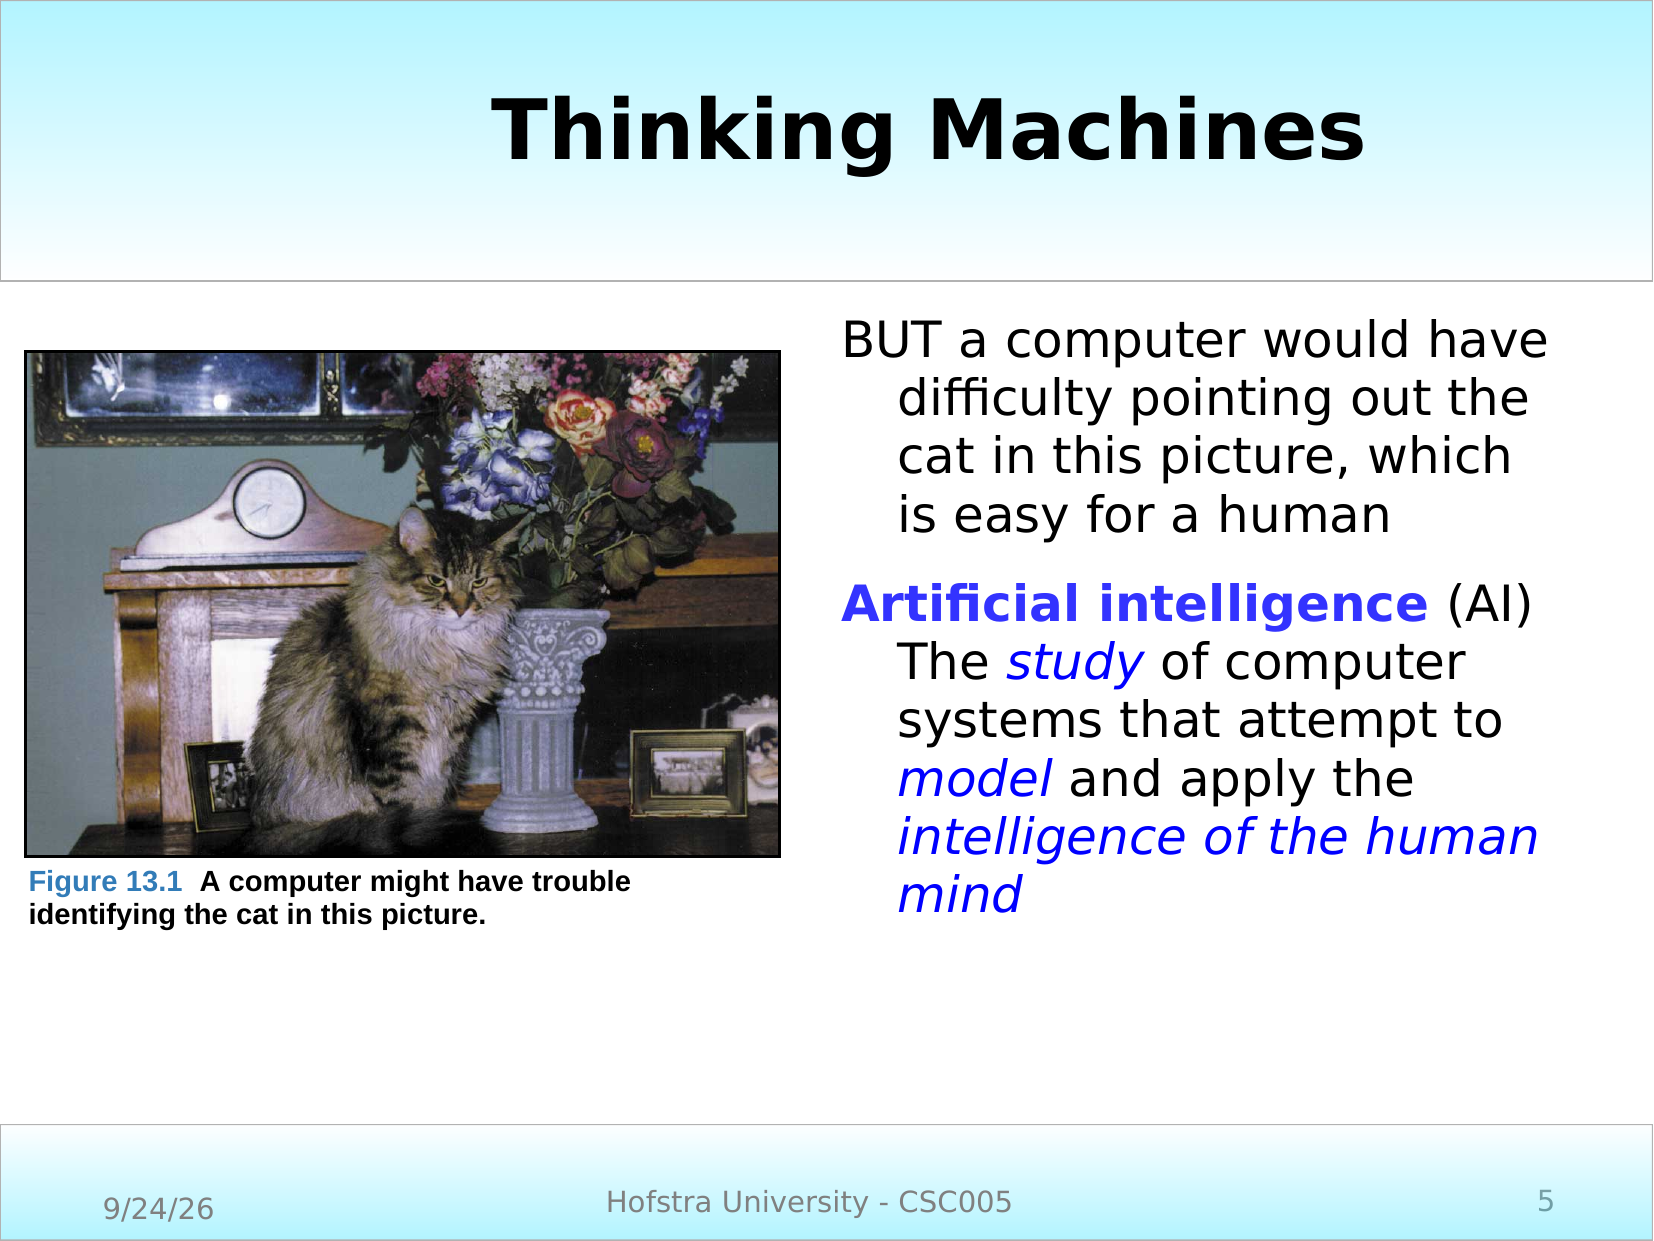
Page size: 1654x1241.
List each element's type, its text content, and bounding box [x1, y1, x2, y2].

picture [27, 352, 779, 855]
title Thinking Machines [247, 27, 1612, 235]
list BUT a computer would have difficulty pointing out the cat in this picture, which is easy for a human Artificial intelligence (AI) The study of computer systems that attempt to model and apply the intelligence of the human mind [826, 303, 1571, 1158]
text_box Figure 13.1 A computer might have trouble identifying the cat in this picture. [13, 857, 786, 939]
